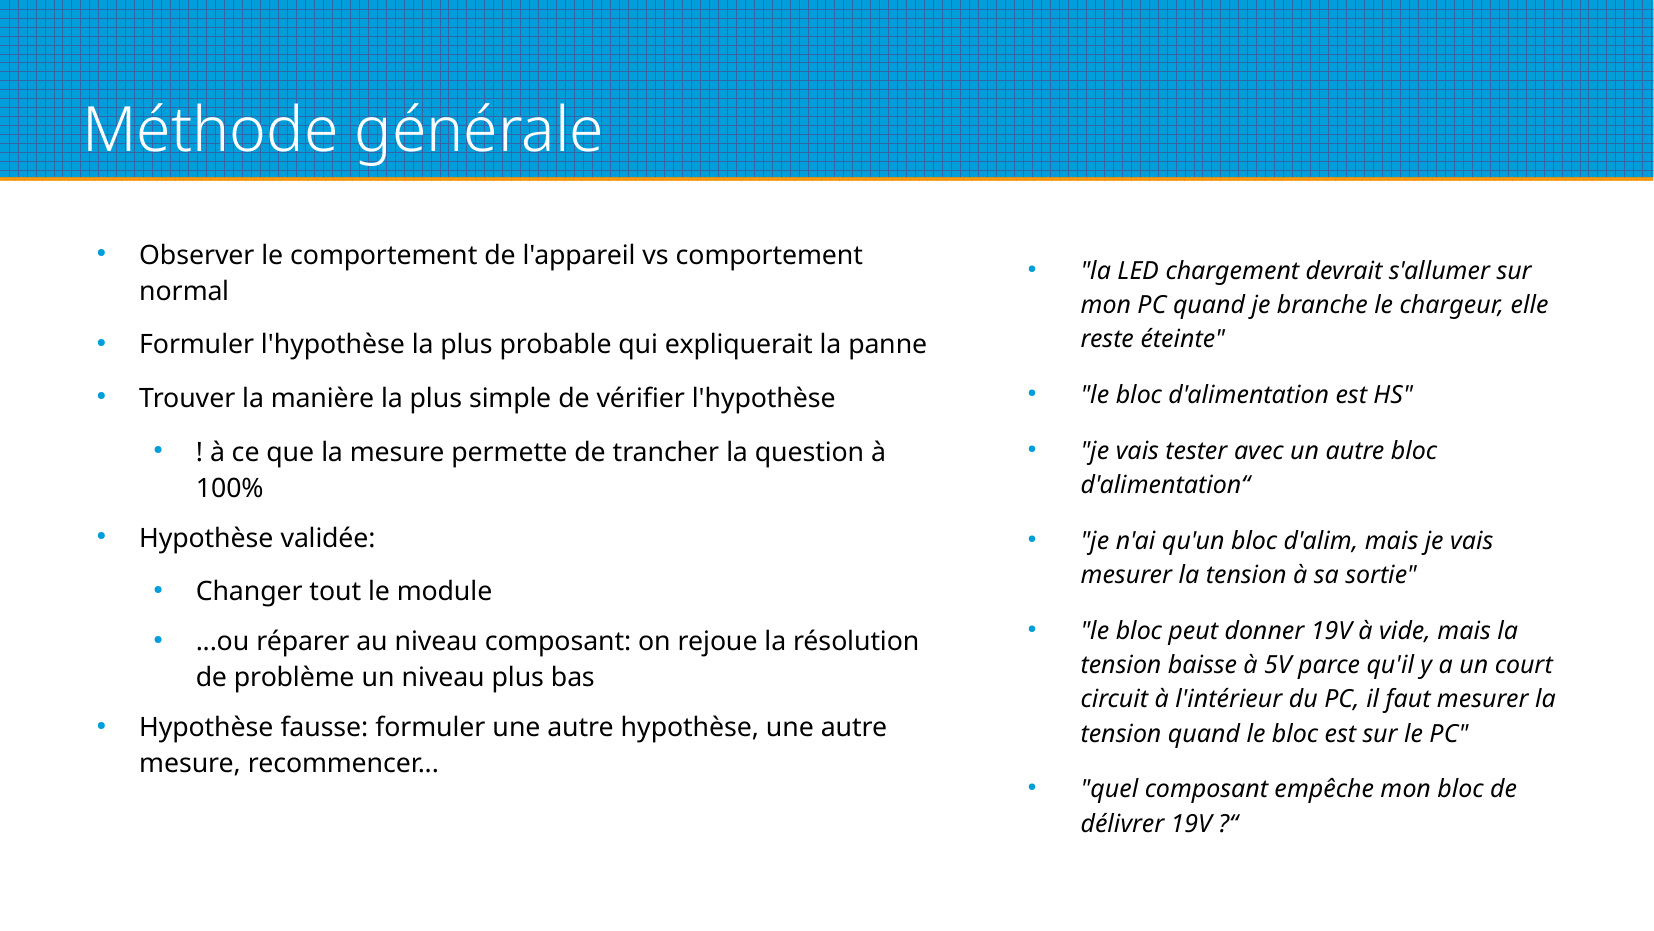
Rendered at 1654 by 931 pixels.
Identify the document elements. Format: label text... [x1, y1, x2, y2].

title Méthode générale [82, 14, 1571, 171]
text_box "la LED chargement devrait s'allumer sur mon PC quand je branche le chargeur, elle reste éteinte" "le bloc d'alimentation est HS" "je vais tester avec un autre bloc d'alimentation“ "je n'ai qu'un bloc d'alim, mais je vais mesurer la tension à sa sortie" "le bloc peut donner 19V à vide, mais la tension baisse à 5V parce qu'il y a un court circuit à l'intérieur du PC, il faut mesurer la tension quand le bloc est sur le PC" "quel composant empêche mon bloc de délivrer 19V ?“ [1003, 265, 1595, 827]
list Observer le comportement de l'appareil vs comportement normal Formuler l'hypothèse la plus probable qui expliquerait la panne Trouver la manière la plus simple de vérifier l'hypothèse ! à ce que la mesure permette de trancher la question à 100% Hypothèse validée: Changer tout le module ...ou réparer au niveau composant: on rejoue la résolution de problème un niveau plus bas Hypothèse fausse: formuler une autre hypothèse, une autre mesure, recommencer... [82, 236, 945, 811]
